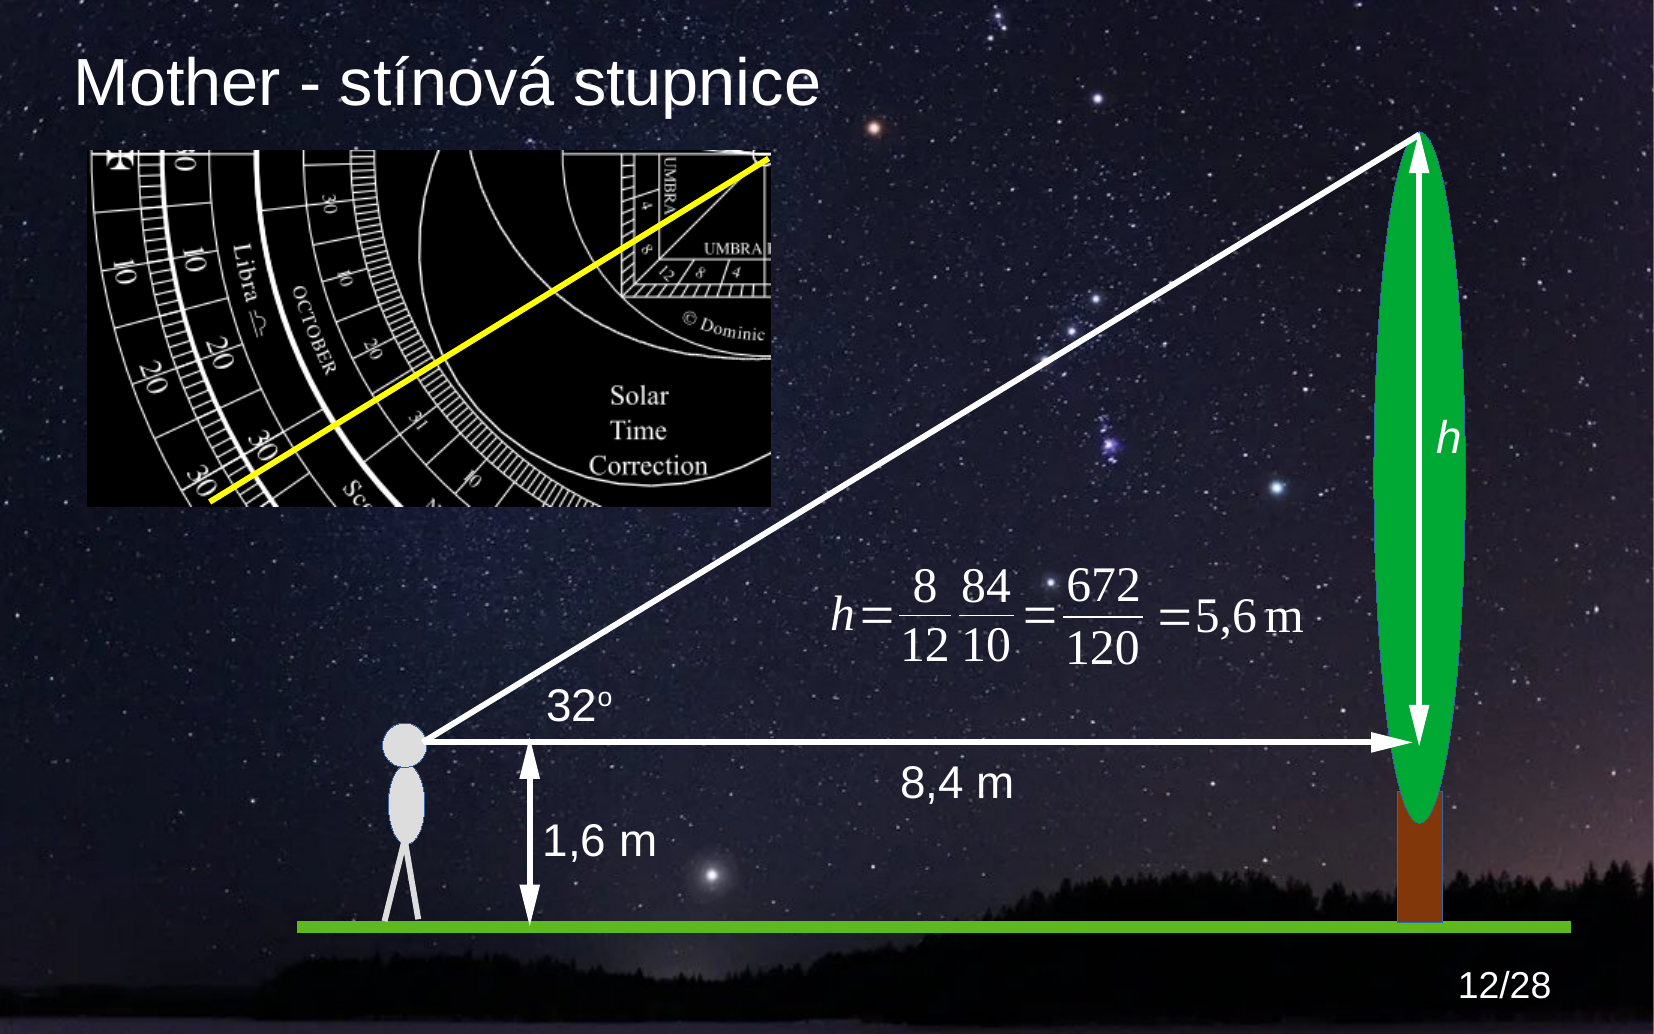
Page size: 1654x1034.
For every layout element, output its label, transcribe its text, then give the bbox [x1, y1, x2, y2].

text_box h [1421, 404, 1578, 472]
text_box [382, 723, 427, 844]
chart [823, 558, 1312, 676]
text_box <číslo>/28 [1468, 957, 1654, 1028]
text_box [1420, 131, 1465, 404]
text_box 32o [531, 672, 689, 739]
text_box 8,4 m [885, 749, 1043, 816]
picture [0, 0, 1654, 1034]
text_box 1,6 m [527, 807, 685, 874]
text_box Mother - stínová stupnice [59, 37, 1123, 128]
text_box [1373, 141, 1466, 923]
